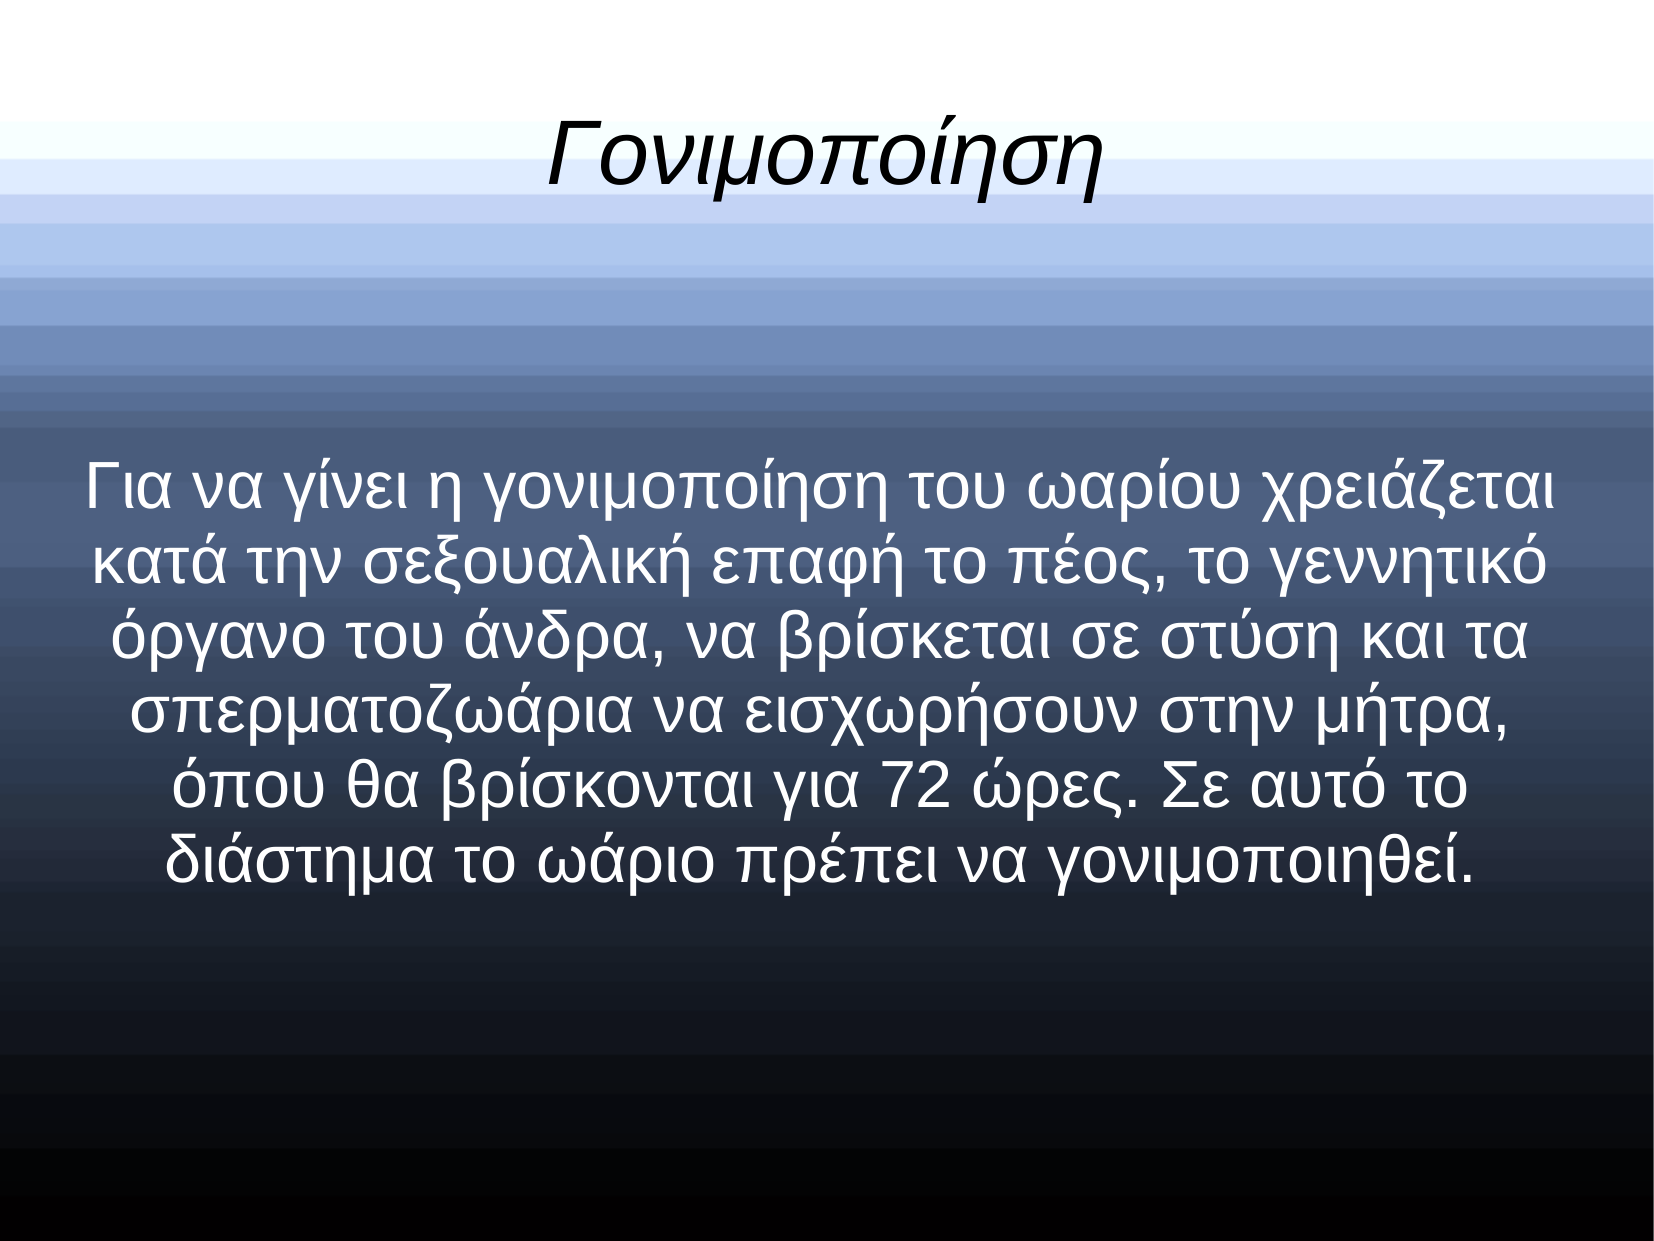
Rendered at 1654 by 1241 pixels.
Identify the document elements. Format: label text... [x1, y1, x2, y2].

picture [0, 0, 1654, 1241]
subtitle Για να γίνει η γονιμοποίηση του ωαρίου χρειάζεται κατά την σεξουαλική επαφή το πέος, το γεννητικό όργανο του άνδρα, να βρίσκεται σε στύση και τα σπερματοζωάρια να εισχωρήσουν στην μήτρα, όπου θα βρίσκονται για 72 ώρες. Σε αυτό το διάστημα το ωάριο πρέπει να γονιμοποιηθεί. [76, 295, 1565, 1050]
title Γονιμοποίηση [82, 49, 1571, 257]
